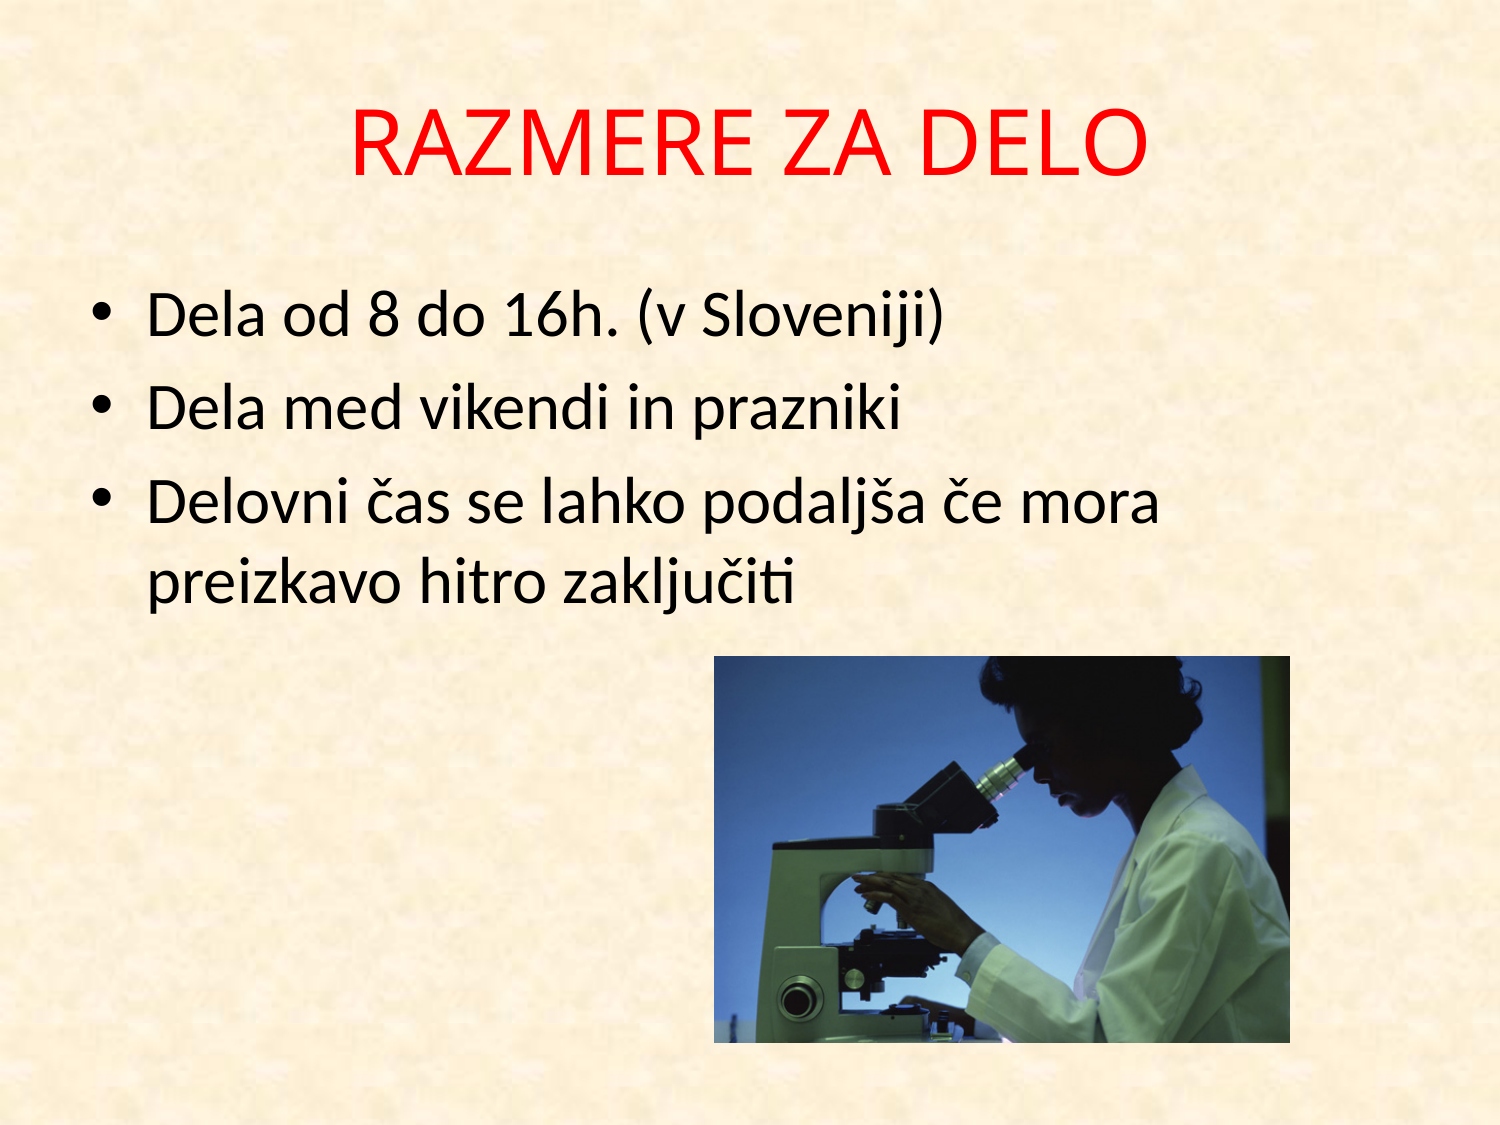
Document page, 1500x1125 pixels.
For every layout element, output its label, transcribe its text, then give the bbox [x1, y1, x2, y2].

title RAZMERE ZA DELO [75, 45, 1425, 233]
picture [0, 0, 1500, 1125]
list Dela od 8 do 16h. (v Sloveniji) Dela med vikendi in prazniki Delovni čas se lahko podaljša če mora preizkavo hitro zaključiti [75, 262, 1425, 1005]
